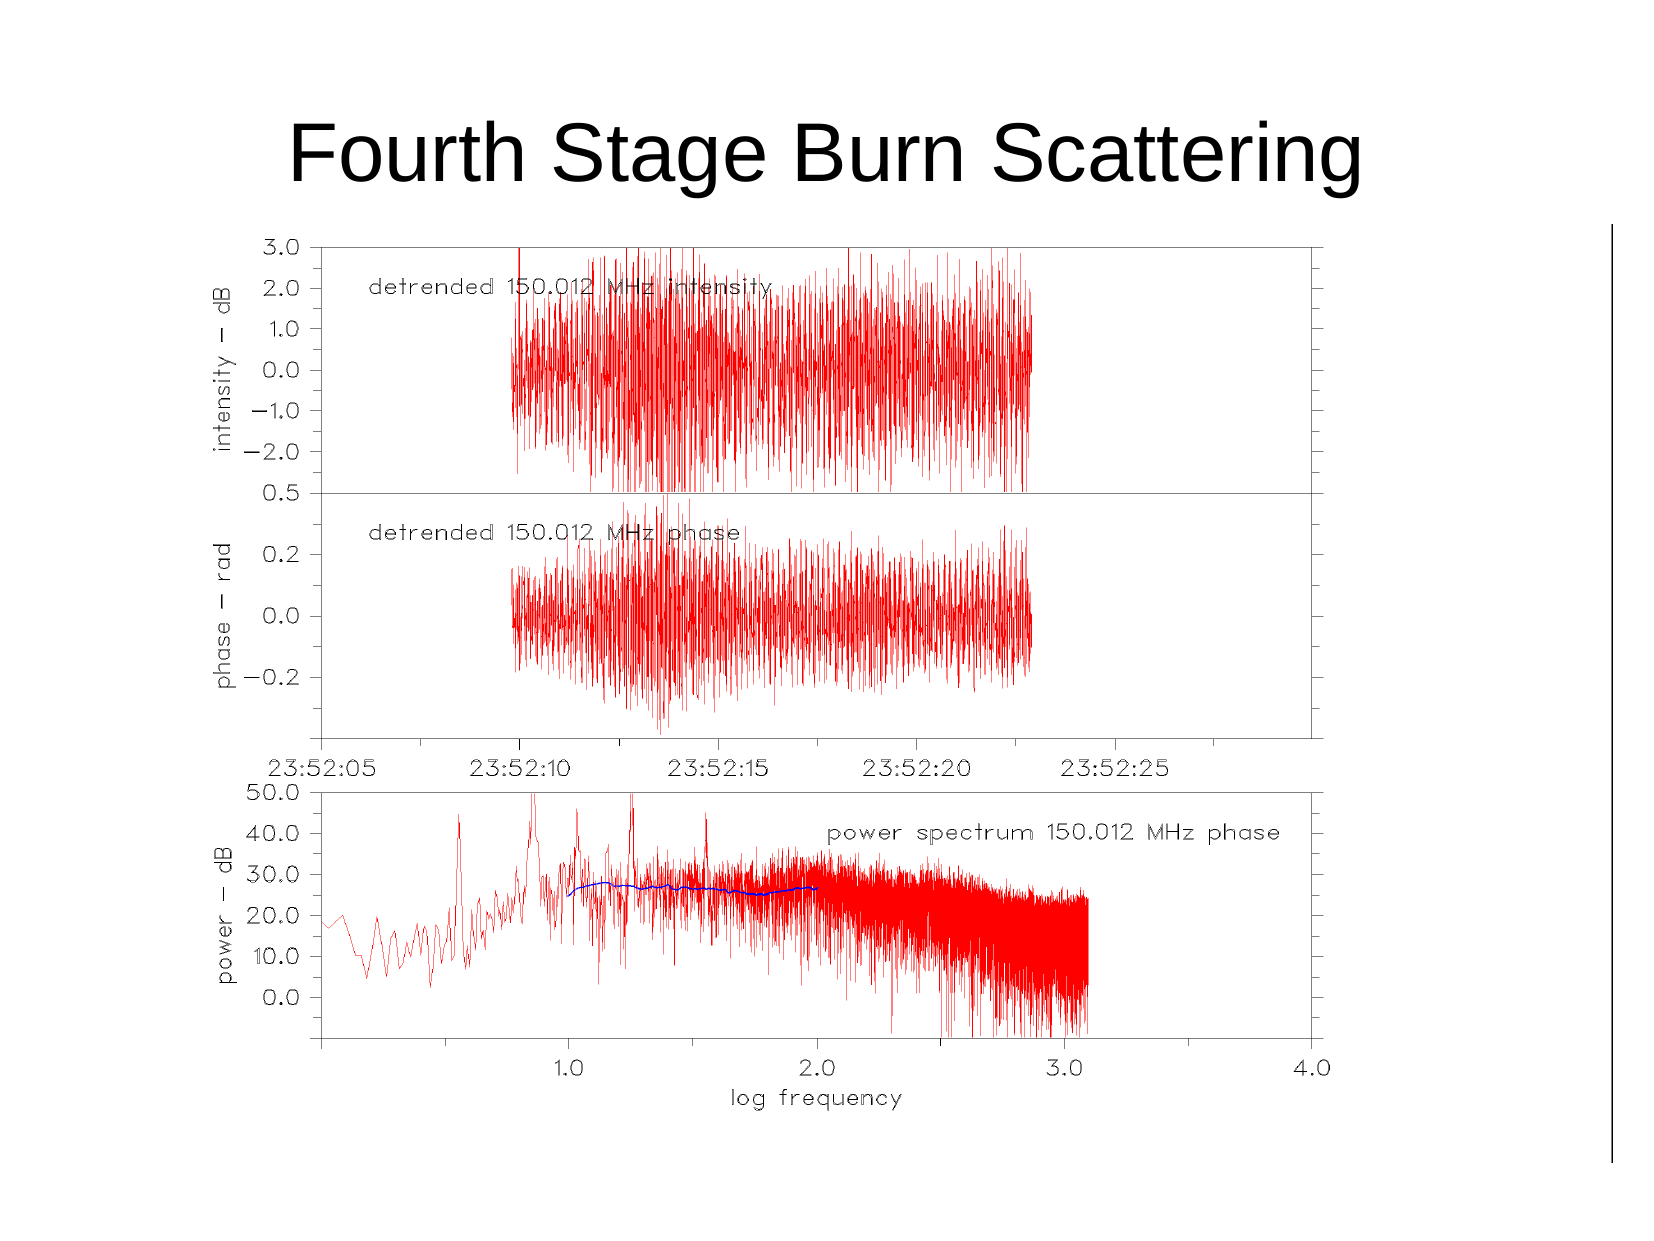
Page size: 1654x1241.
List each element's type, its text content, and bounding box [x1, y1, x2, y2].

title Fourth Stage Burn Scattering [82, 56, 1571, 250]
picture [176, 224, 1613, 1163]
